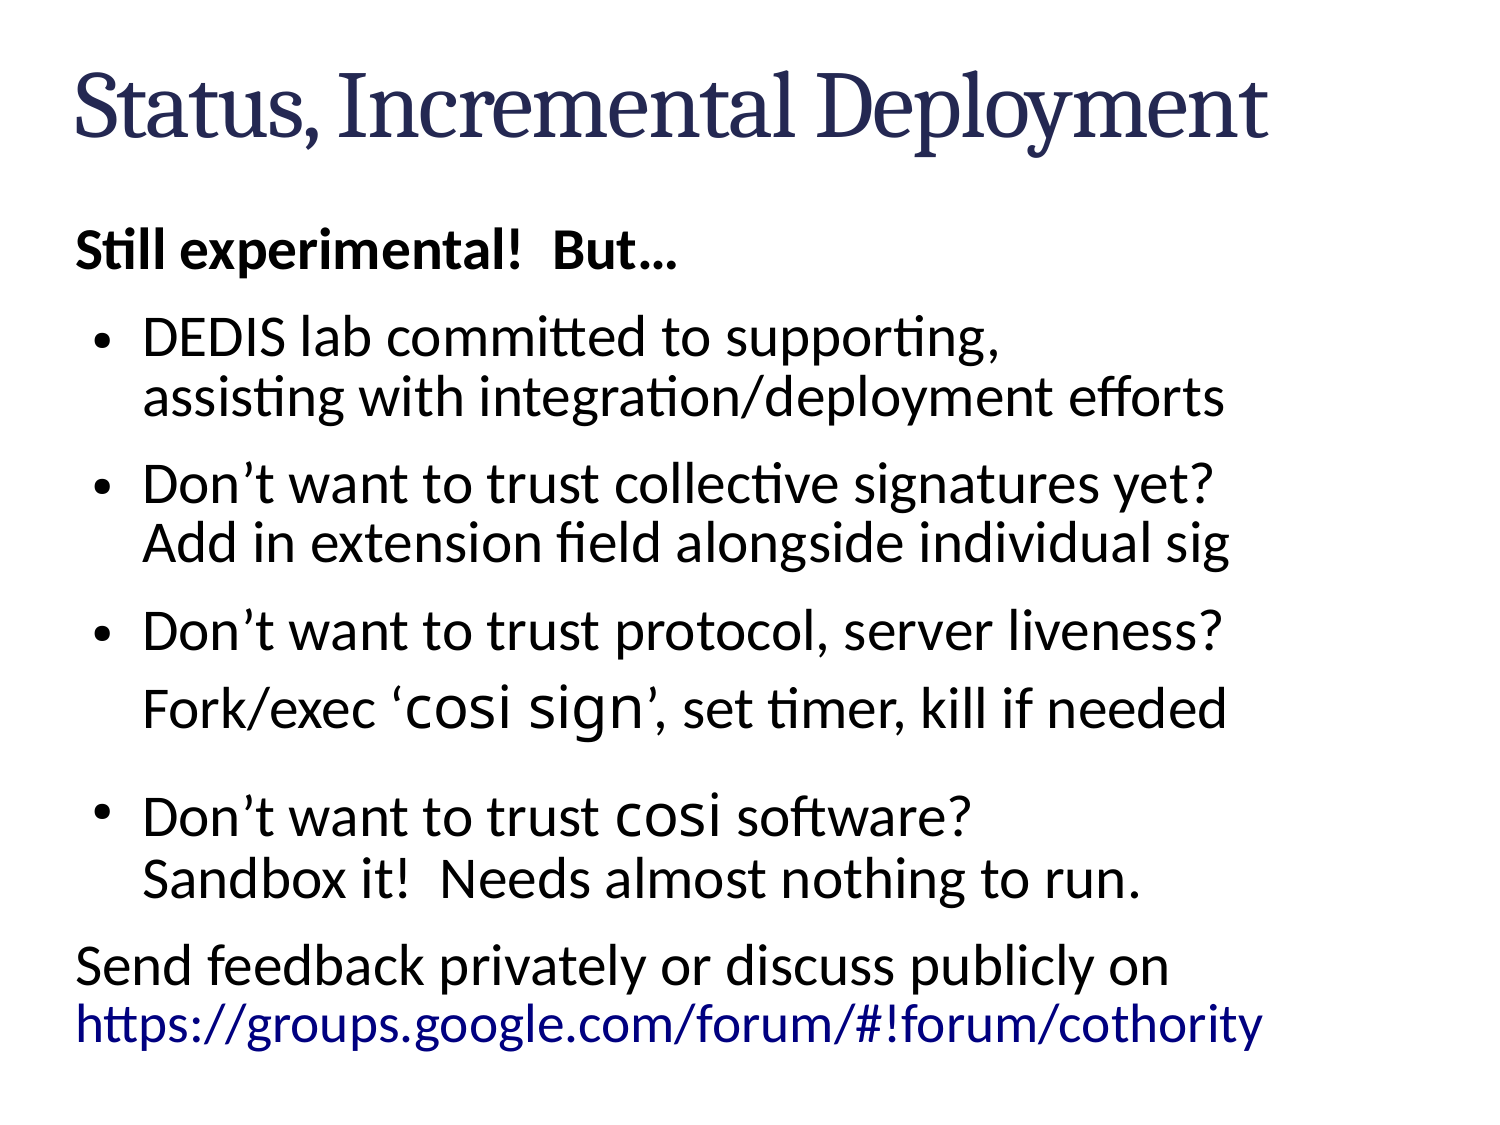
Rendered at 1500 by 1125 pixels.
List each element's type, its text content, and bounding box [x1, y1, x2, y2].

list Still experimental! But… DEDIS lab committed to supporting, assisting with integration/deployment efforts Don’t want to trust collective signatures yet? Add in extension field alongside individual sig Don’t want to trust protocol, server liveness? Fork/exec ‘cosi sign’, set timer, kill if needed Don’t want to trust cosi software? Sandbox it! Needs almost nothing to run. Send feedback privately or discuss publicly on https://groups.google.com/forum/#!forum/cothority [75, 224, 1325, 1063]
title Status, Incremental Deployment [75, 12, 1471, 200]
